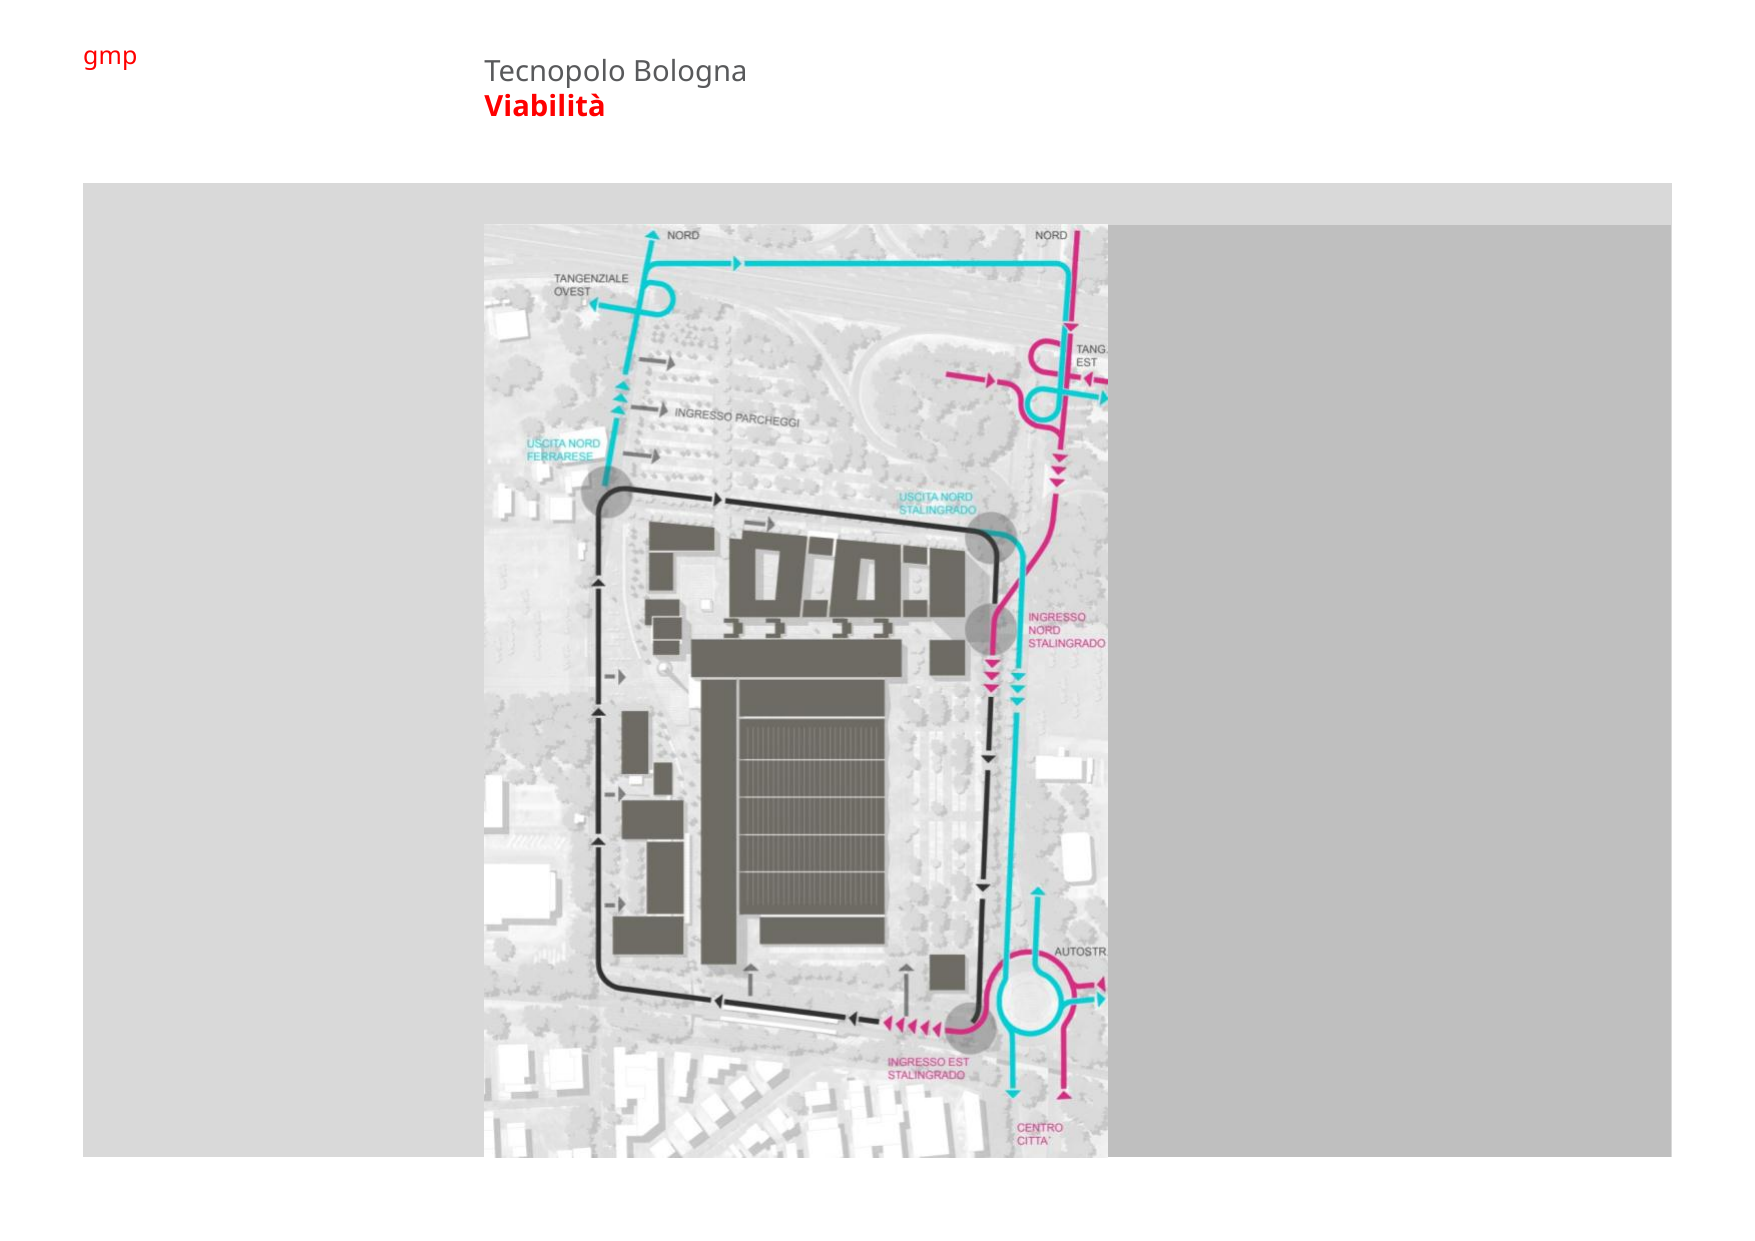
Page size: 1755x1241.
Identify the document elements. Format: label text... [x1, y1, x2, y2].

text_box [83, 183, 1672, 1157]
list Viabilità [484, 113, 1625, 166]
picture [484, 225, 1108, 1158]
